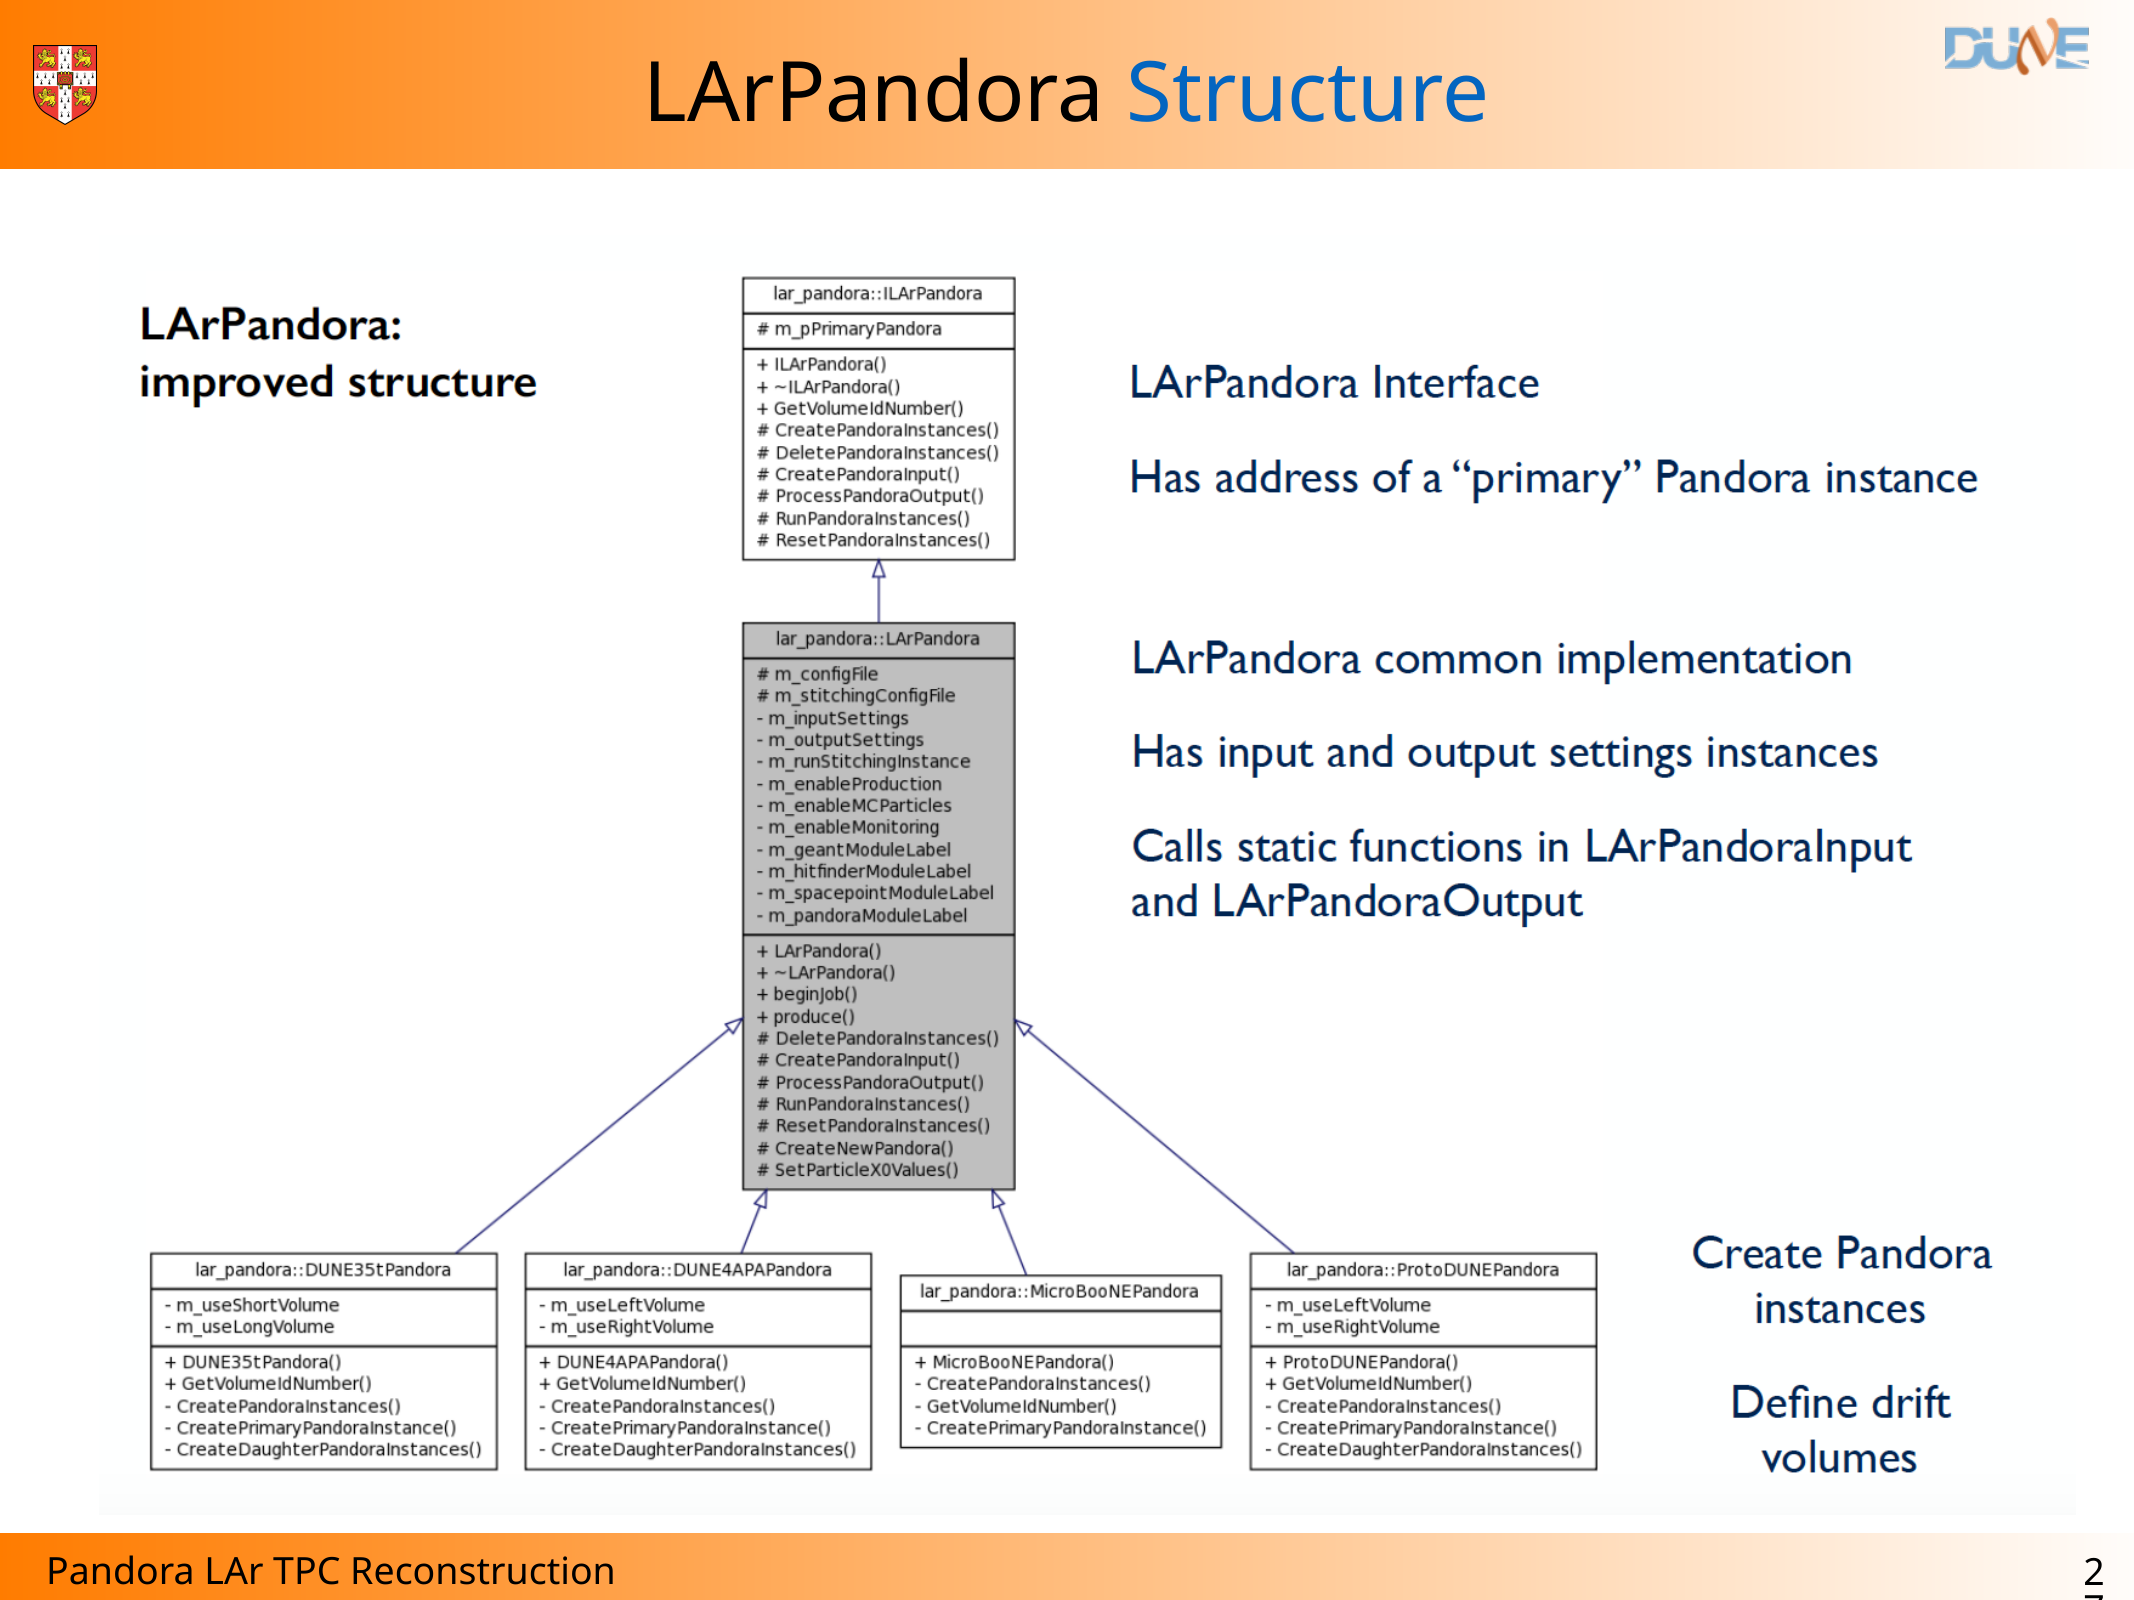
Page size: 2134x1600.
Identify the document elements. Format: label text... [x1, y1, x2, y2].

picture [1944, 17, 2090, 76]
text_box w [cm] [433, 1533, 438, 1600]
picture [99, 235, 2076, 1515]
text_box <number> [942, 0, 949, 27]
text_box LArPandora Structure [208, 27, 1925, 150]
text_box <number> [2075, 1539, 2132, 1600]
text_box <number> [942, 1533, 949, 1600]
picture [33, 45, 97, 125]
